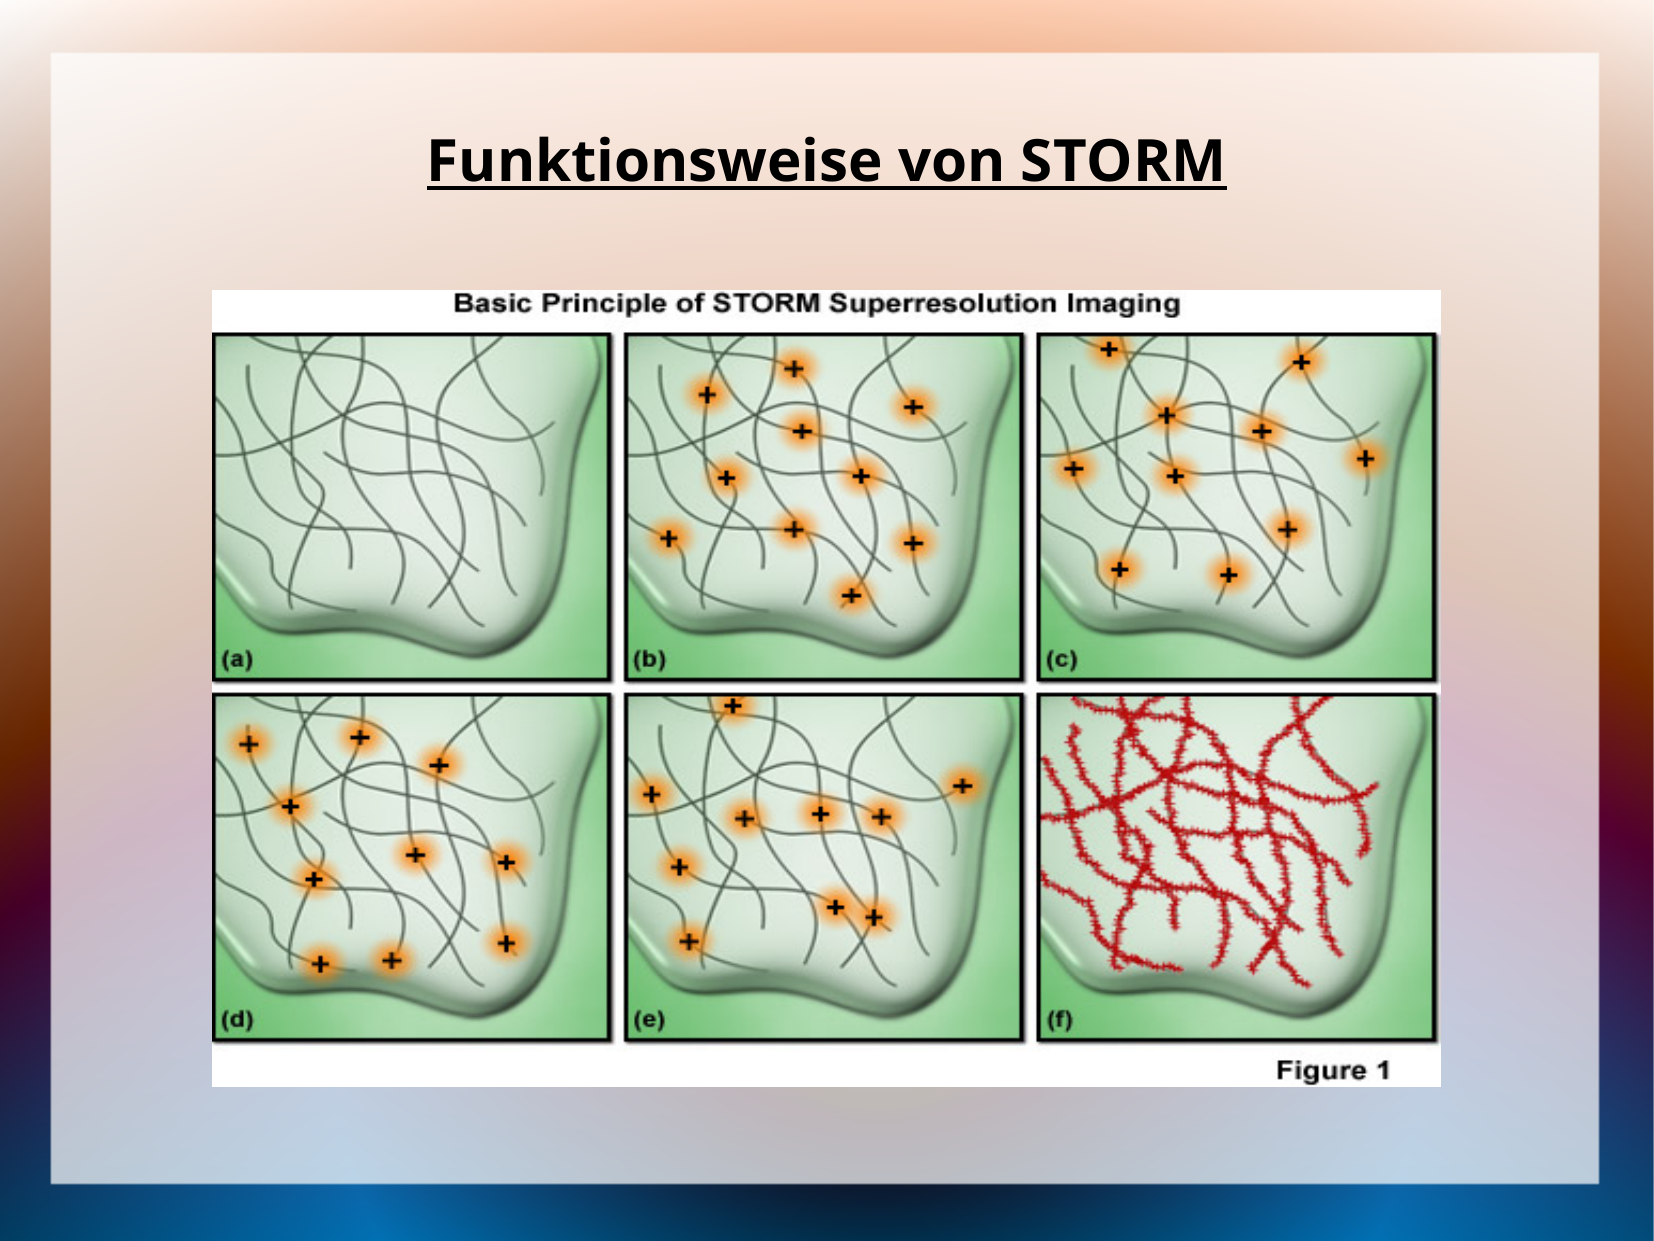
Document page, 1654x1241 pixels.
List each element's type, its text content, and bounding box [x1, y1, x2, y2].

picture [0, 0, 1654, 1241]
title Funktionsweise von STORM [82, 55, 1571, 263]
